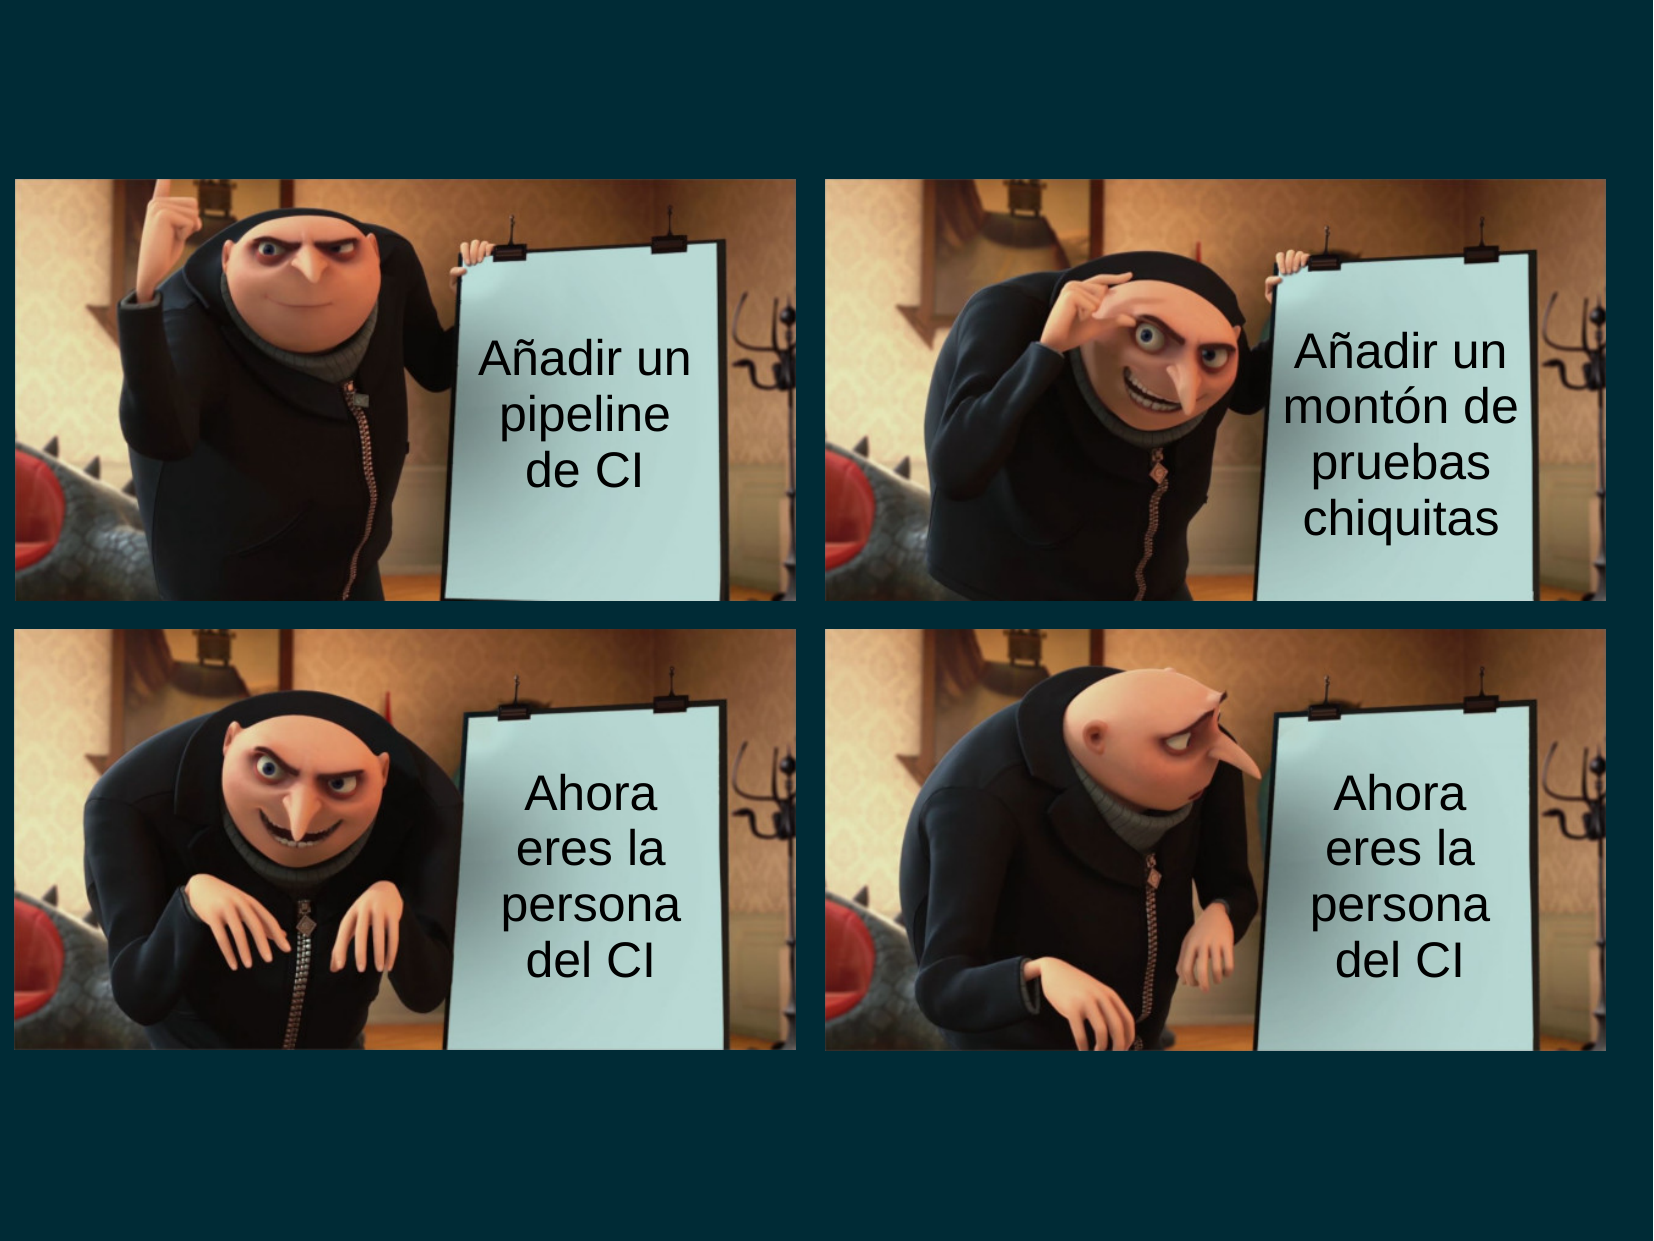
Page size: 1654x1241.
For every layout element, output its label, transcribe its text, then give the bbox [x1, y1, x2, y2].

picture [826, 630, 1605, 1050]
picture [16, 180, 795, 600]
text_box Ahora eres la persona del CI [455, 757, 726, 996]
picture [15, 630, 795, 1049]
text_box Añadir un pipeline de CI [450, 323, 721, 506]
text_box Añadir un montón de pruebas chiquitas [1265, 315, 1536, 554]
picture [826, 180, 1605, 600]
text_box Ahora eres la persona del CI [1264, 757, 1535, 996]
